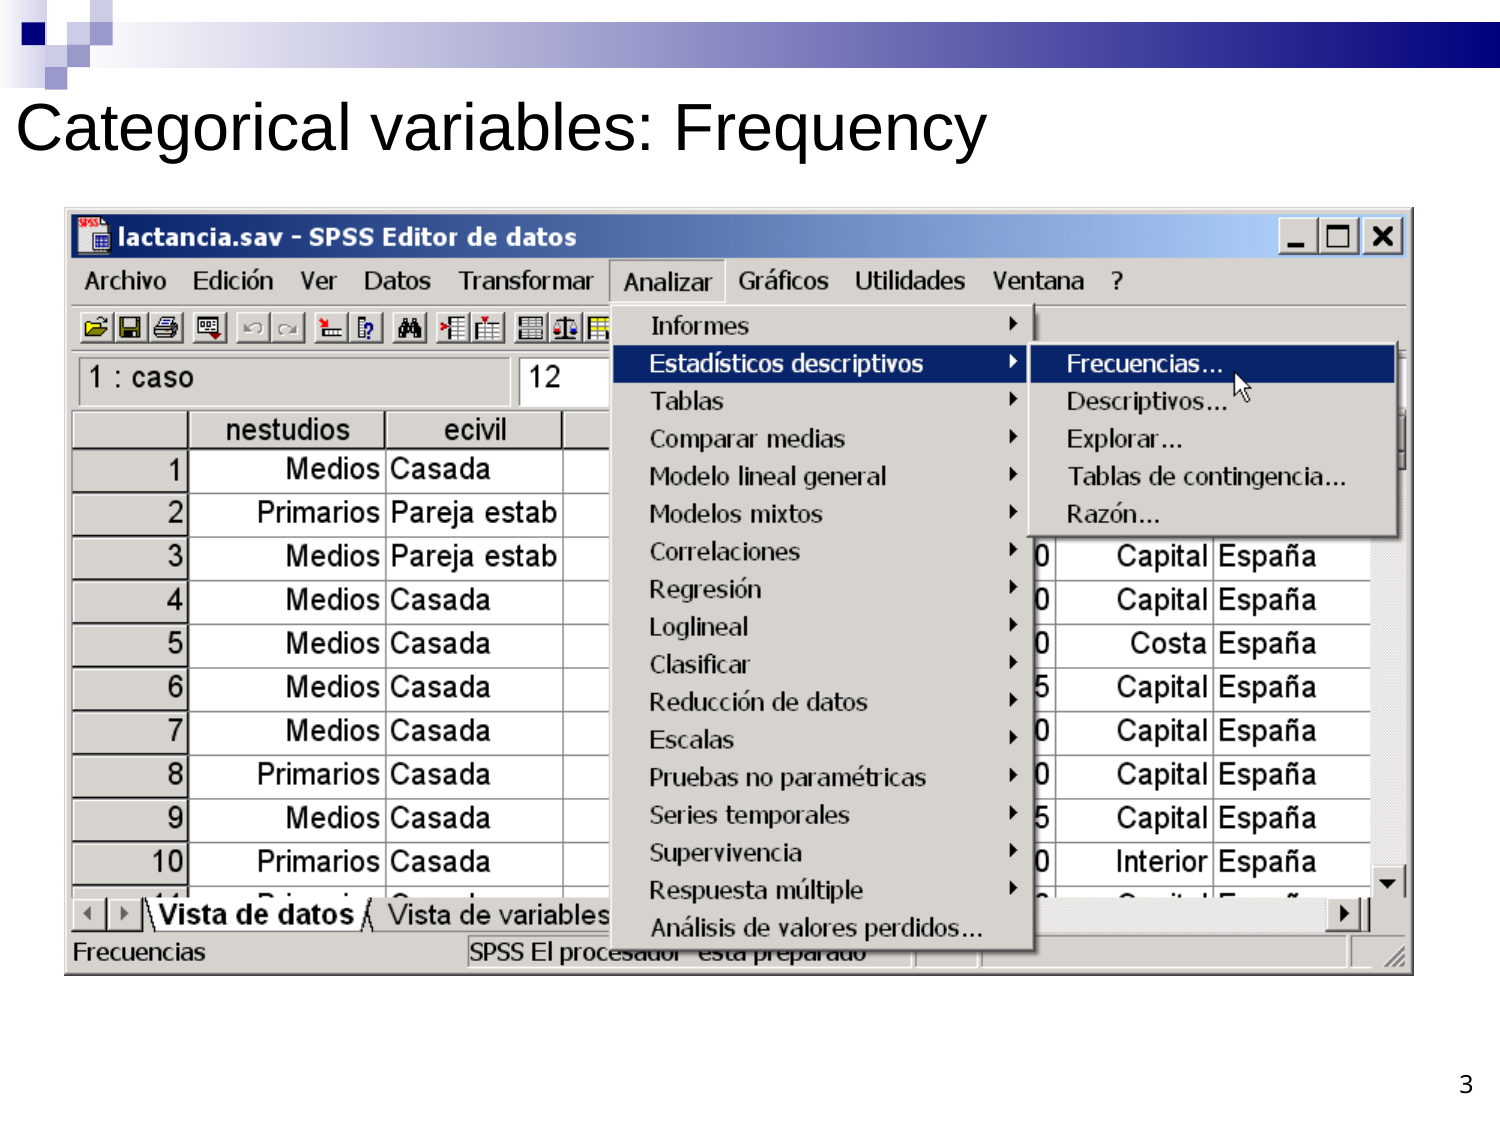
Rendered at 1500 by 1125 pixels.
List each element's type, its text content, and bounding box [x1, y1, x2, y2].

text_box <número> [1139, 1070, 1489, 1110]
text_box [64, 208, 1414, 976]
title Categorical variables: Frequency [0, 75, 1351, 173]
